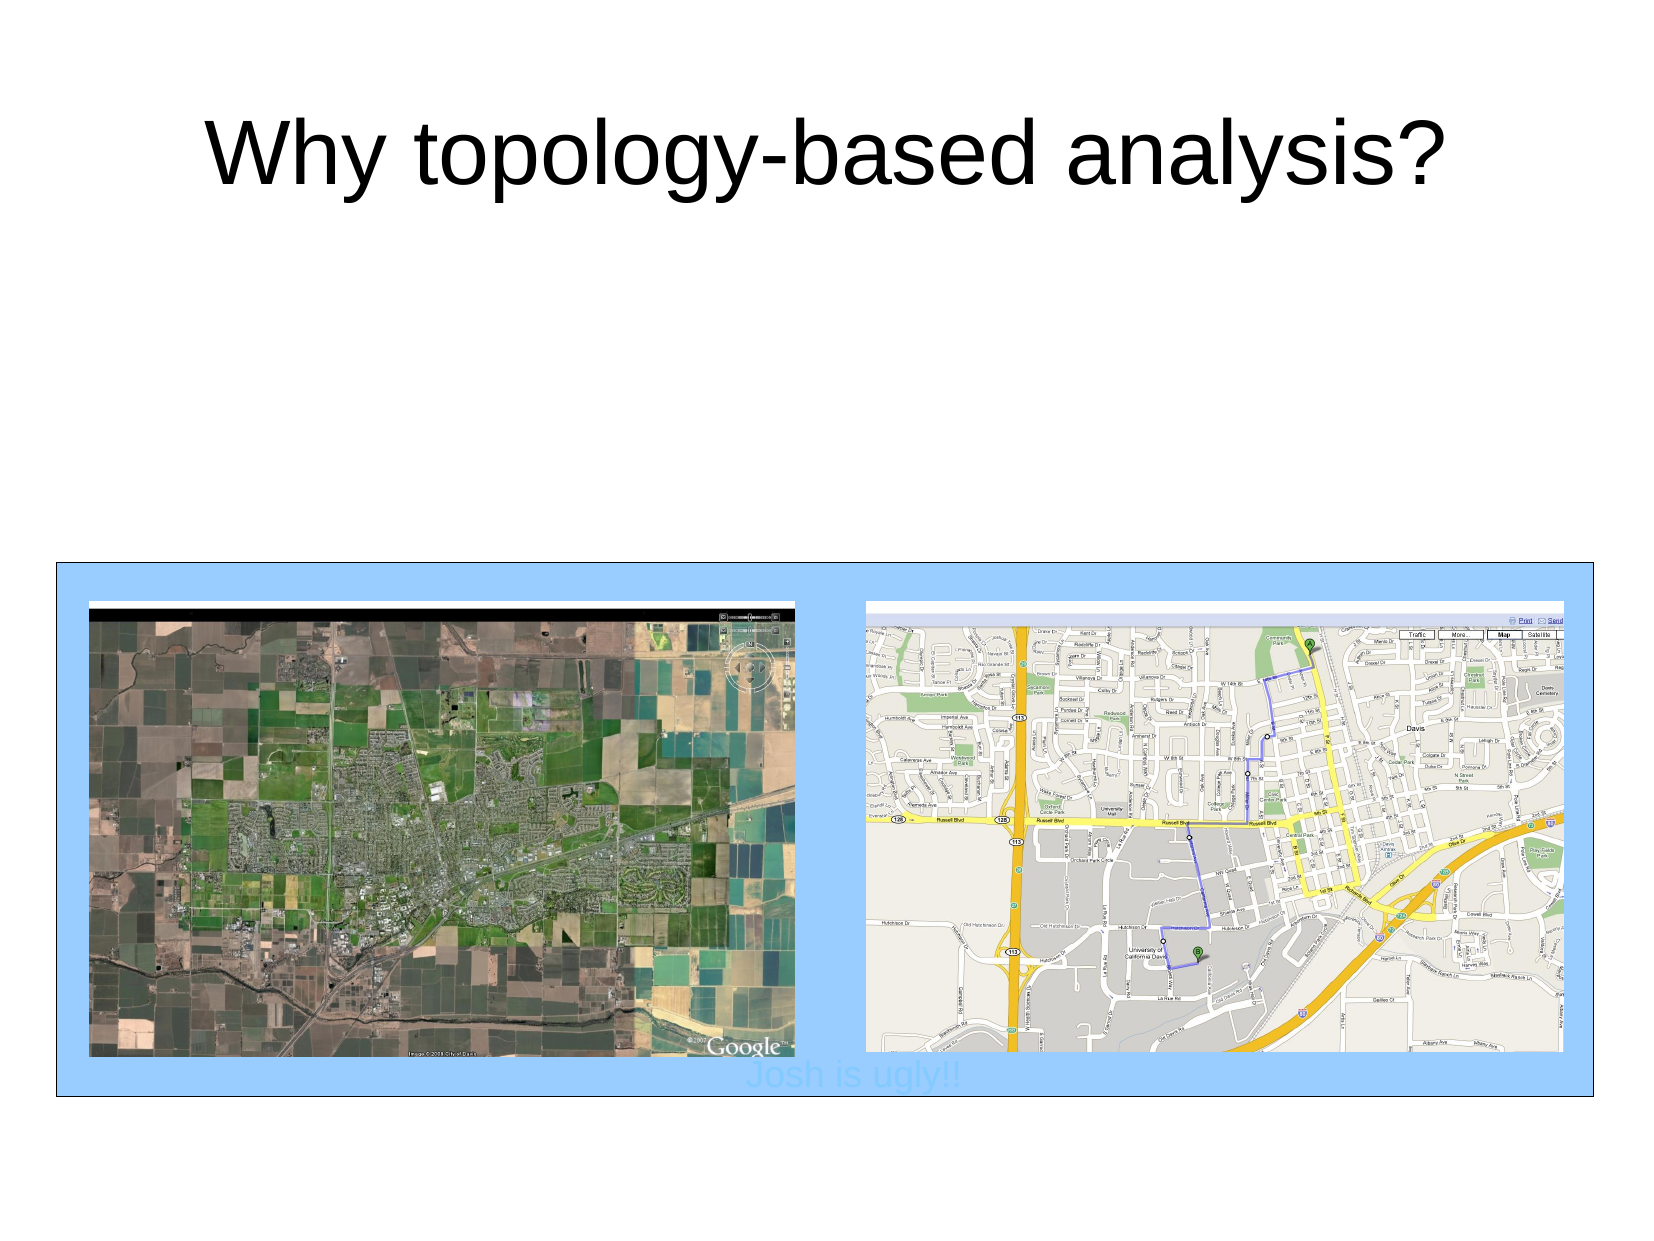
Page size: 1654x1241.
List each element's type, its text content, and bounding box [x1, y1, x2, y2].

text_box Josh is ugly!! [730, 1045, 976, 1103]
text_box [56, 562, 1594, 1097]
title Why topology-based analysis? [82, 49, 1571, 257]
picture [866, 601, 1564, 1052]
picture [89, 601, 795, 1057]
